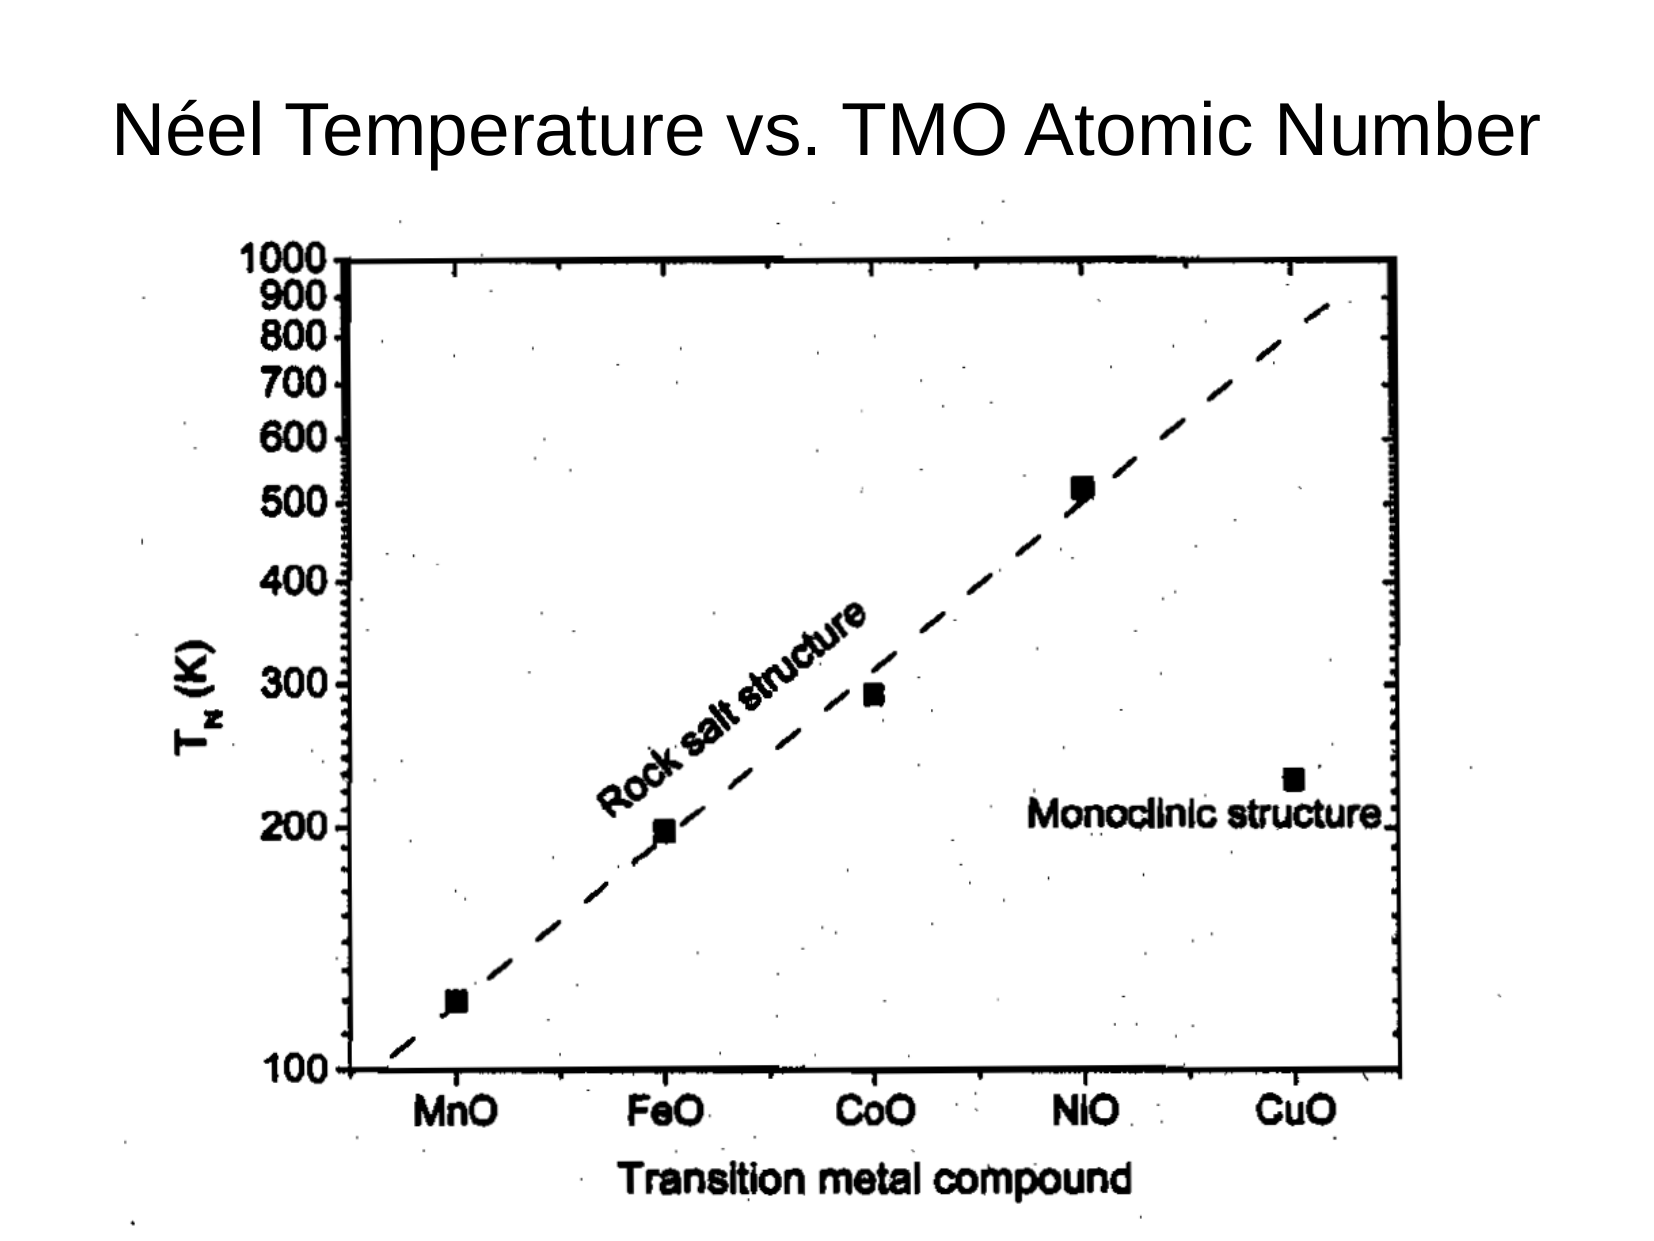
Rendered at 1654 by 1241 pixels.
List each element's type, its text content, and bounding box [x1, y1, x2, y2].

title Néel Temperature vs. TMO Atomic Number [27, 25, 1626, 237]
picture [124, 185, 1504, 1227]
